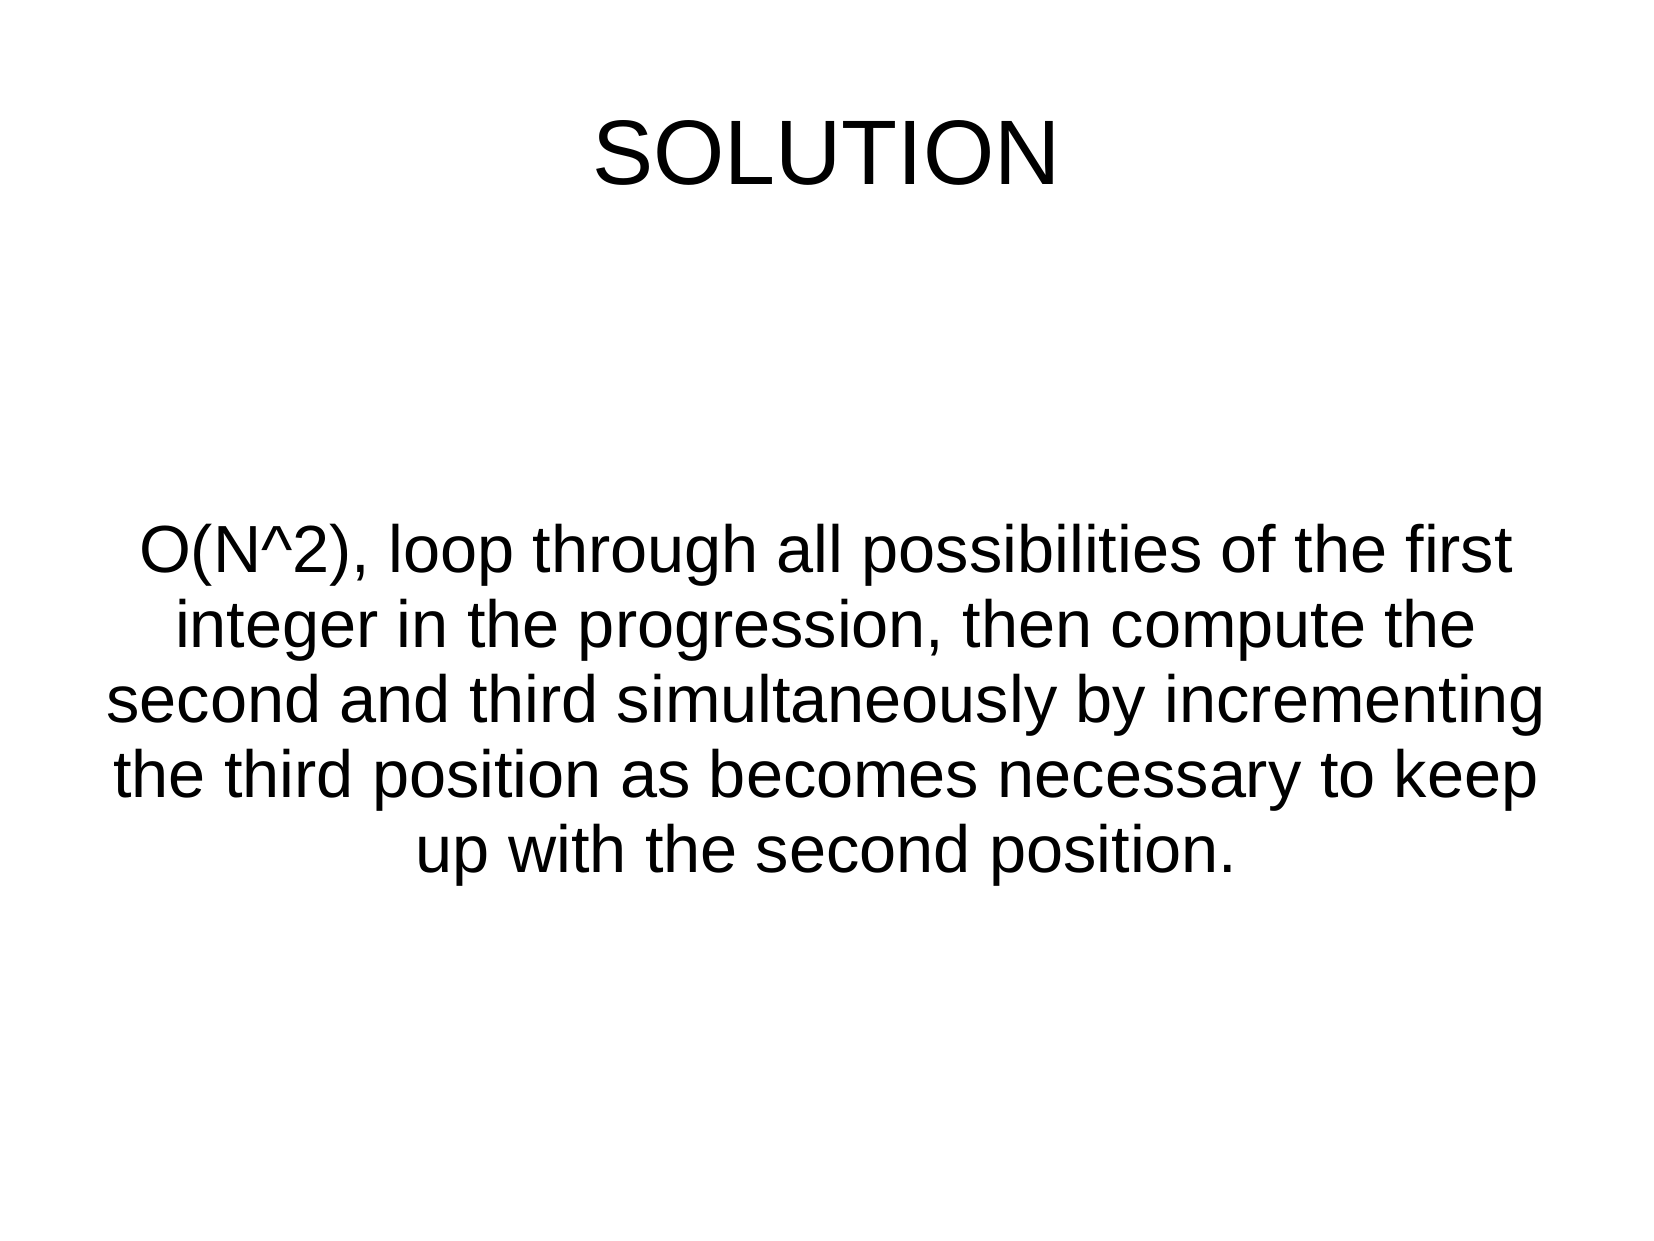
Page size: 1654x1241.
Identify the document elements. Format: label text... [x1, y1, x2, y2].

subtitle O(N^2), loop through all possibilities of the first integer in the progression, then compute the second and third simultaneously by incrementing the third position as becomes necessary to keep up with the second position. [82, 297, 1571, 1102]
title SOLUTION [82, 56, 1571, 250]
